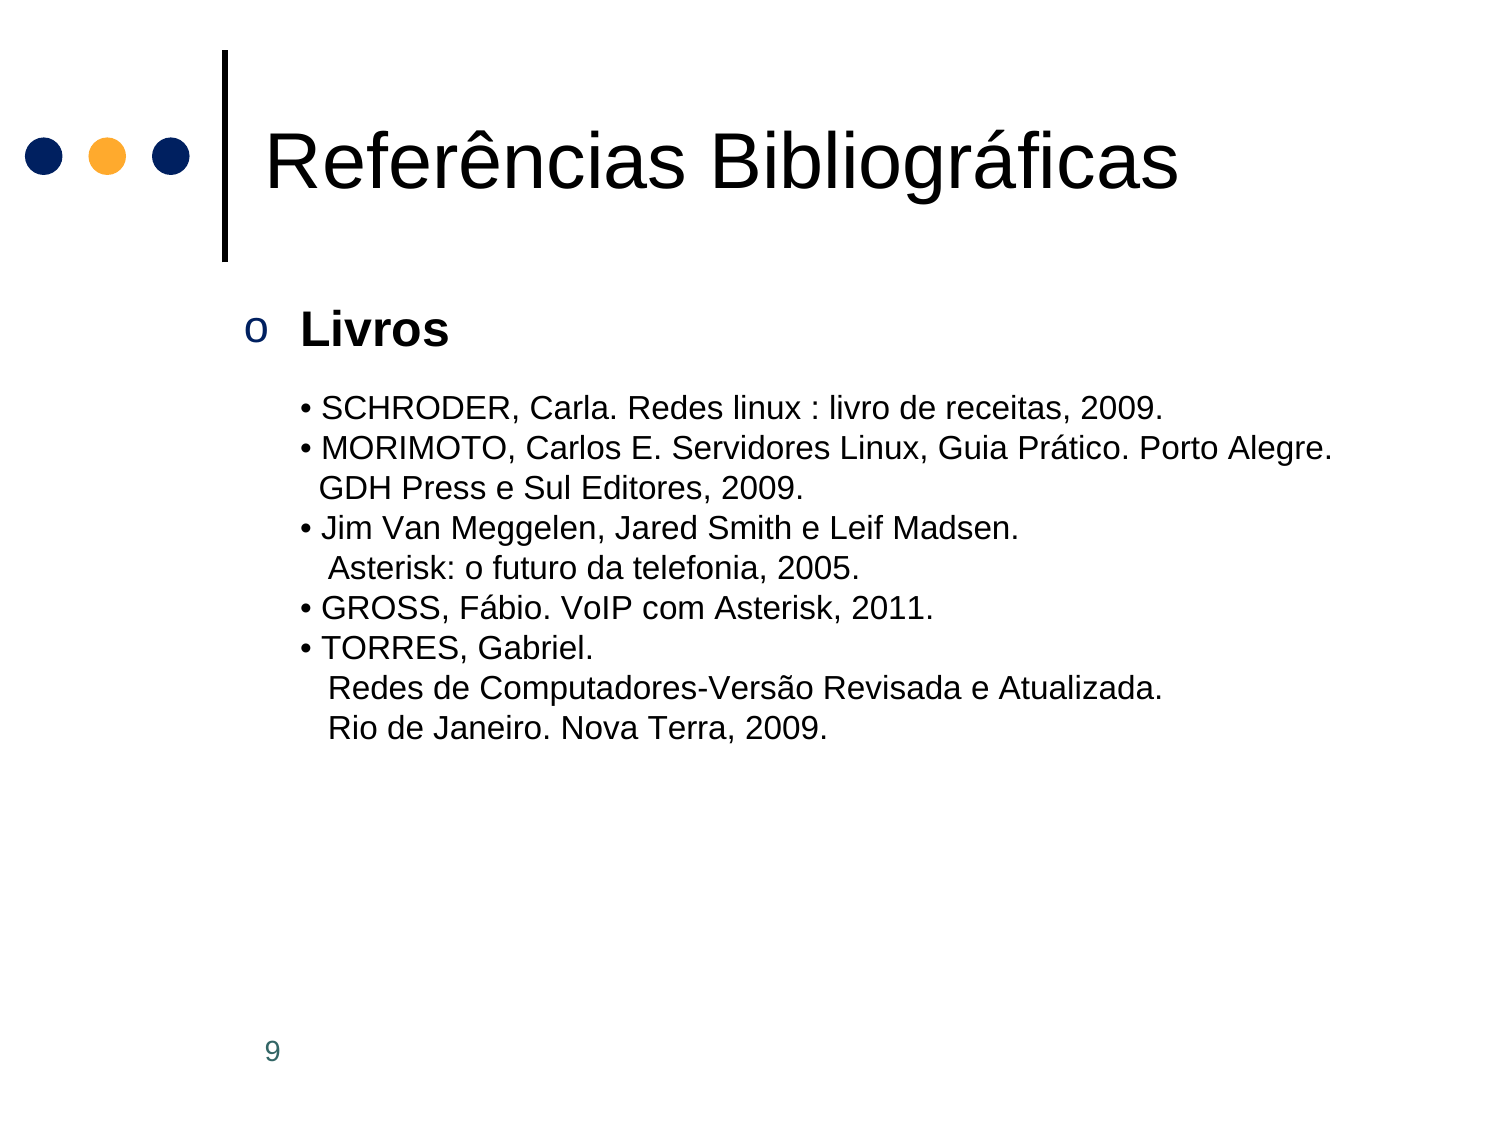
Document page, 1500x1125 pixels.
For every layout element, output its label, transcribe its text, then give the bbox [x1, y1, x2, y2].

list Livros • SCHRODER, Carla. Redes linux : livro de receitas, 2009. • MORIMOTO, Carlos E. Servidores Linux, Guia Prático. Porto Alegre. GDH Press e Sul Editores, 2009. • Jim Van Meggelen, Jared Smith e Leif Madsen. Asterisk: o futuro da telefonia, 2005. • GROSS, Fábio. VoIP com Asterisk, 2011. • TORRES, Gabriel. Redes de Computadores-Versão Revisada e Atualizada. Rio de Janeiro. Nova Terra, 2009. [228, 289, 1419, 1004]
text_box <número> [249, 1025, 463, 1101]
title Referências Bibliográficas [249, 31, 1401, 282]
